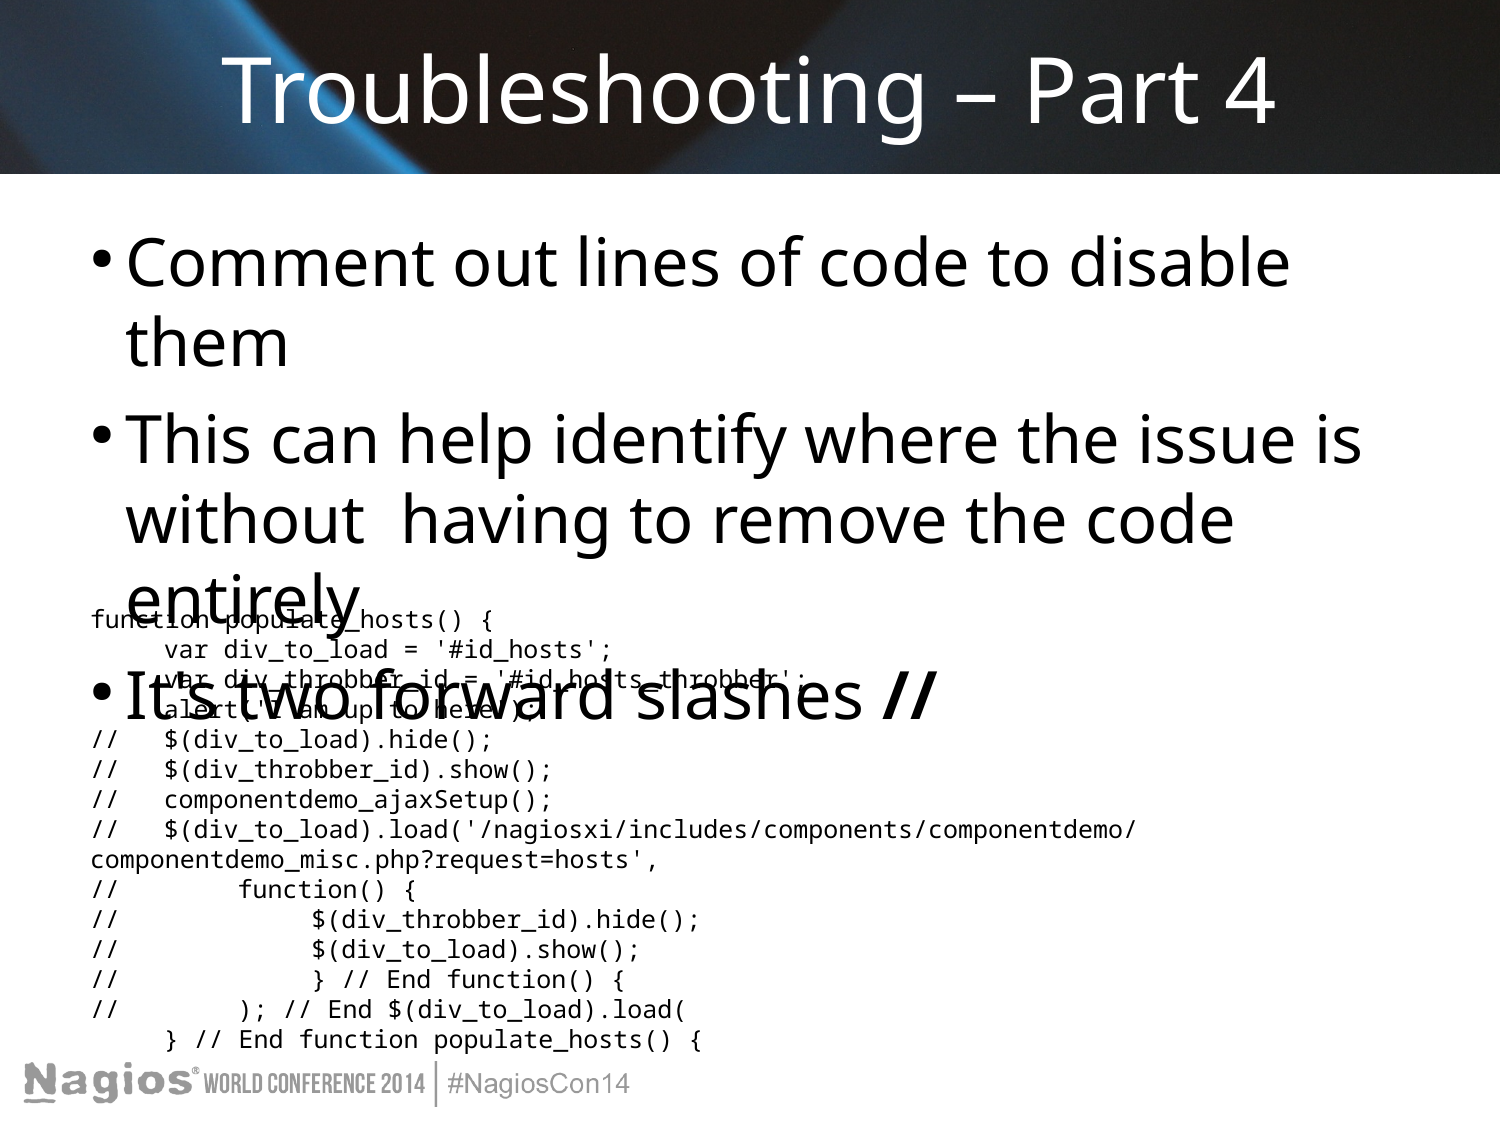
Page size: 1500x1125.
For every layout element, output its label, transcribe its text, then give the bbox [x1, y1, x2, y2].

picture [392, 1040, 399, 1046]
list Comment out lines of code to disable them This can help identify where the issue is without having to remove the code entirely It's two forward slashes // [75, 212, 1465, 591]
picture [317, 1040, 324, 1046]
picture [587, 1040, 594, 1046]
picture [482, 1040, 489, 1046]
picture [452, 1040, 459, 1046]
list function populate_hosts() { var div_to_load = '#id_hosts'; var div_throbber_id = '#id_hosts_throbber'; alert('I am up to here'); // $(div_to_load).hide(); // $(div_throbber_id).show(); // componentdemo_ajaxSetup(); // $(div_to_load).load('/nagiosxi/includes/components/componentdemo/componentdemo_misc.php?request=hosts', // function() { // $(div_throbber_id).hide(); // $(div_to_load).show(); // } // End function() { // ); // End $(div_to_load).load( } // End function populate_hosts() { [75, 596, 1453, 1040]
picture [467, 1040, 474, 1046]
picture [12, 1040, 638, 1125]
title Troubleshooting – Part 4 [0, 0, 1500, 174]
picture [437, 1040, 444, 1046]
picture [272, 1040, 279, 1046]
